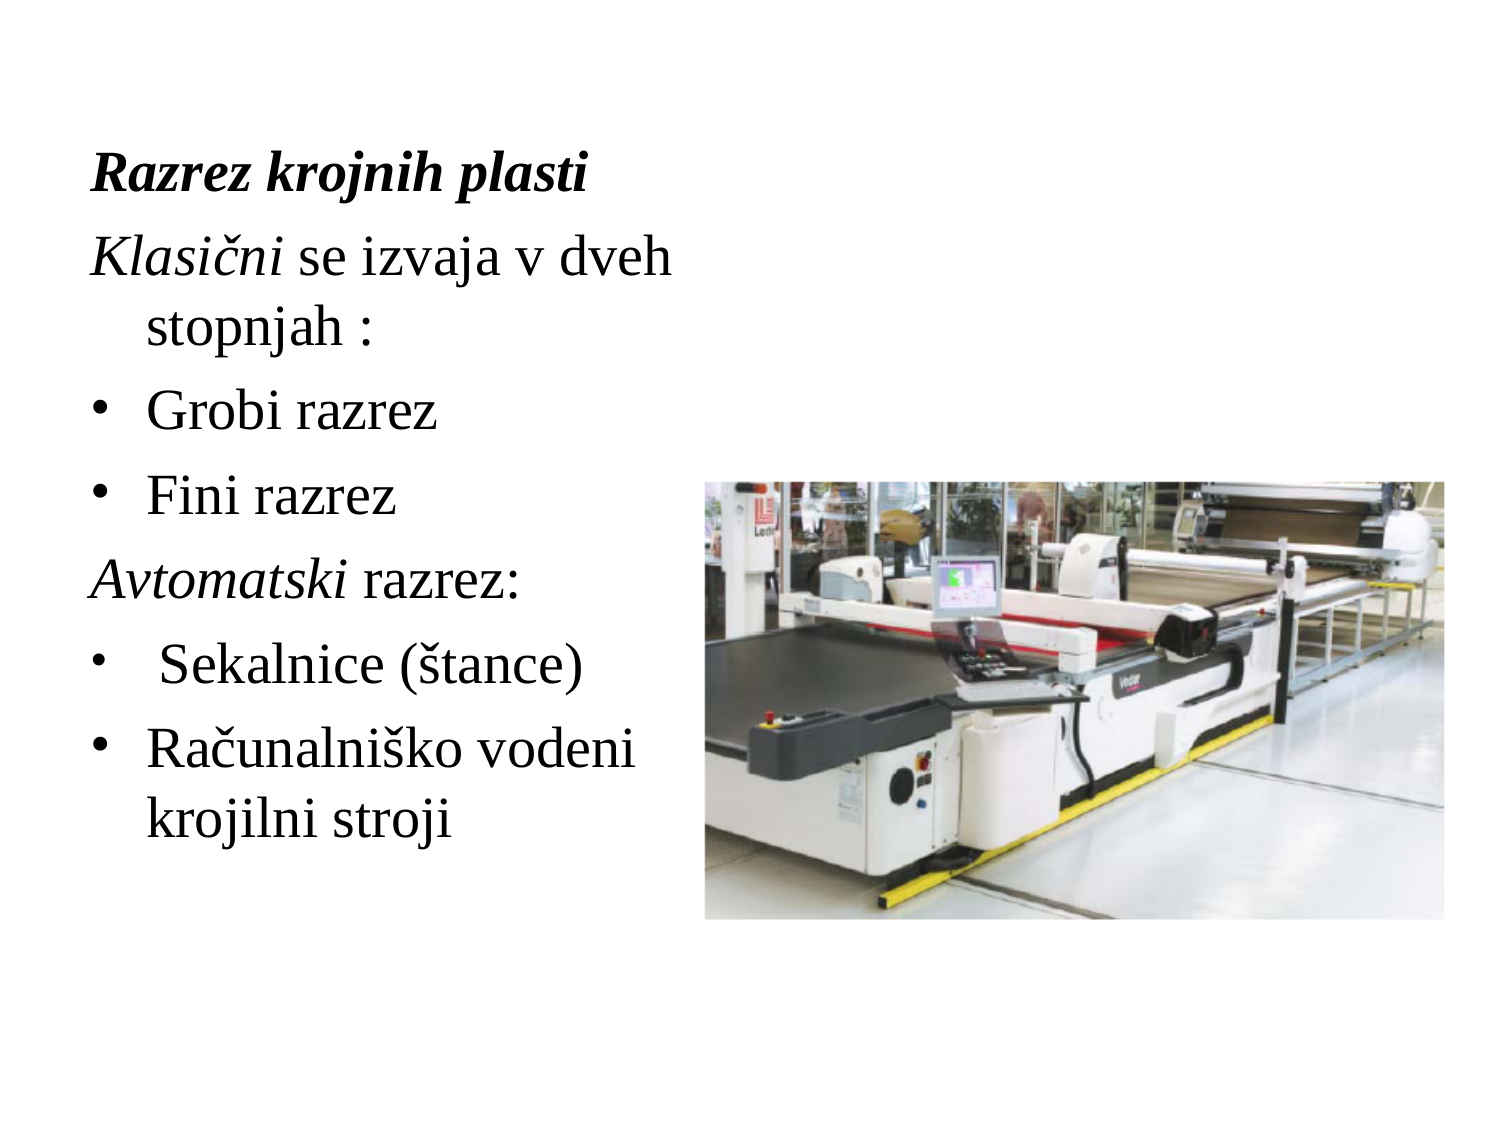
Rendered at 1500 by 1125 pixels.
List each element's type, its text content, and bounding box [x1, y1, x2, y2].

text_box [702, 479, 1451, 923]
list Razrez krojnih plasti Klasični se izvaja v dveh stopnjah : Grobi razrez Fini razrez Avtomatski razrez: Sekalnice (štance) Računalniško vodeni krojilni stroji [75, 125, 738, 1006]
